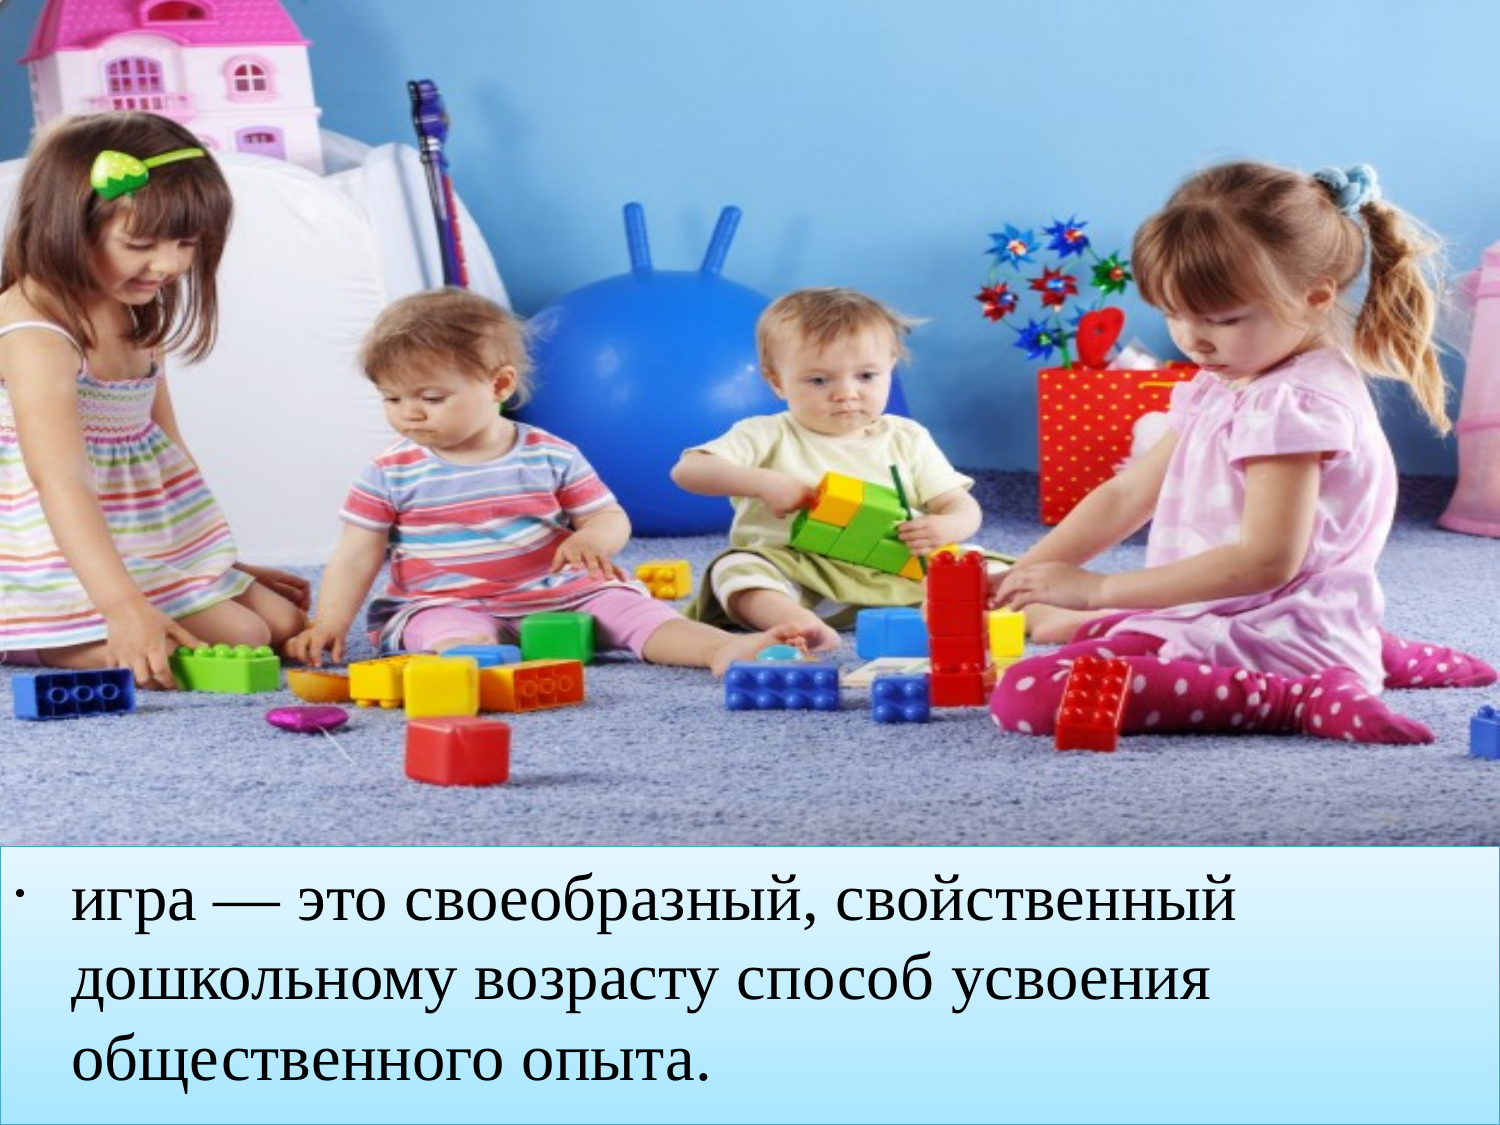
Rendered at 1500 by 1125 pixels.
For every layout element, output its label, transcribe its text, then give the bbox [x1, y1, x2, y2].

list игра — это своеобразный, свойственный дошкольному возрасту способ усвоения общественного опыта. [0, 846, 1500, 1125]
picture [0, 0, 1500, 846]
